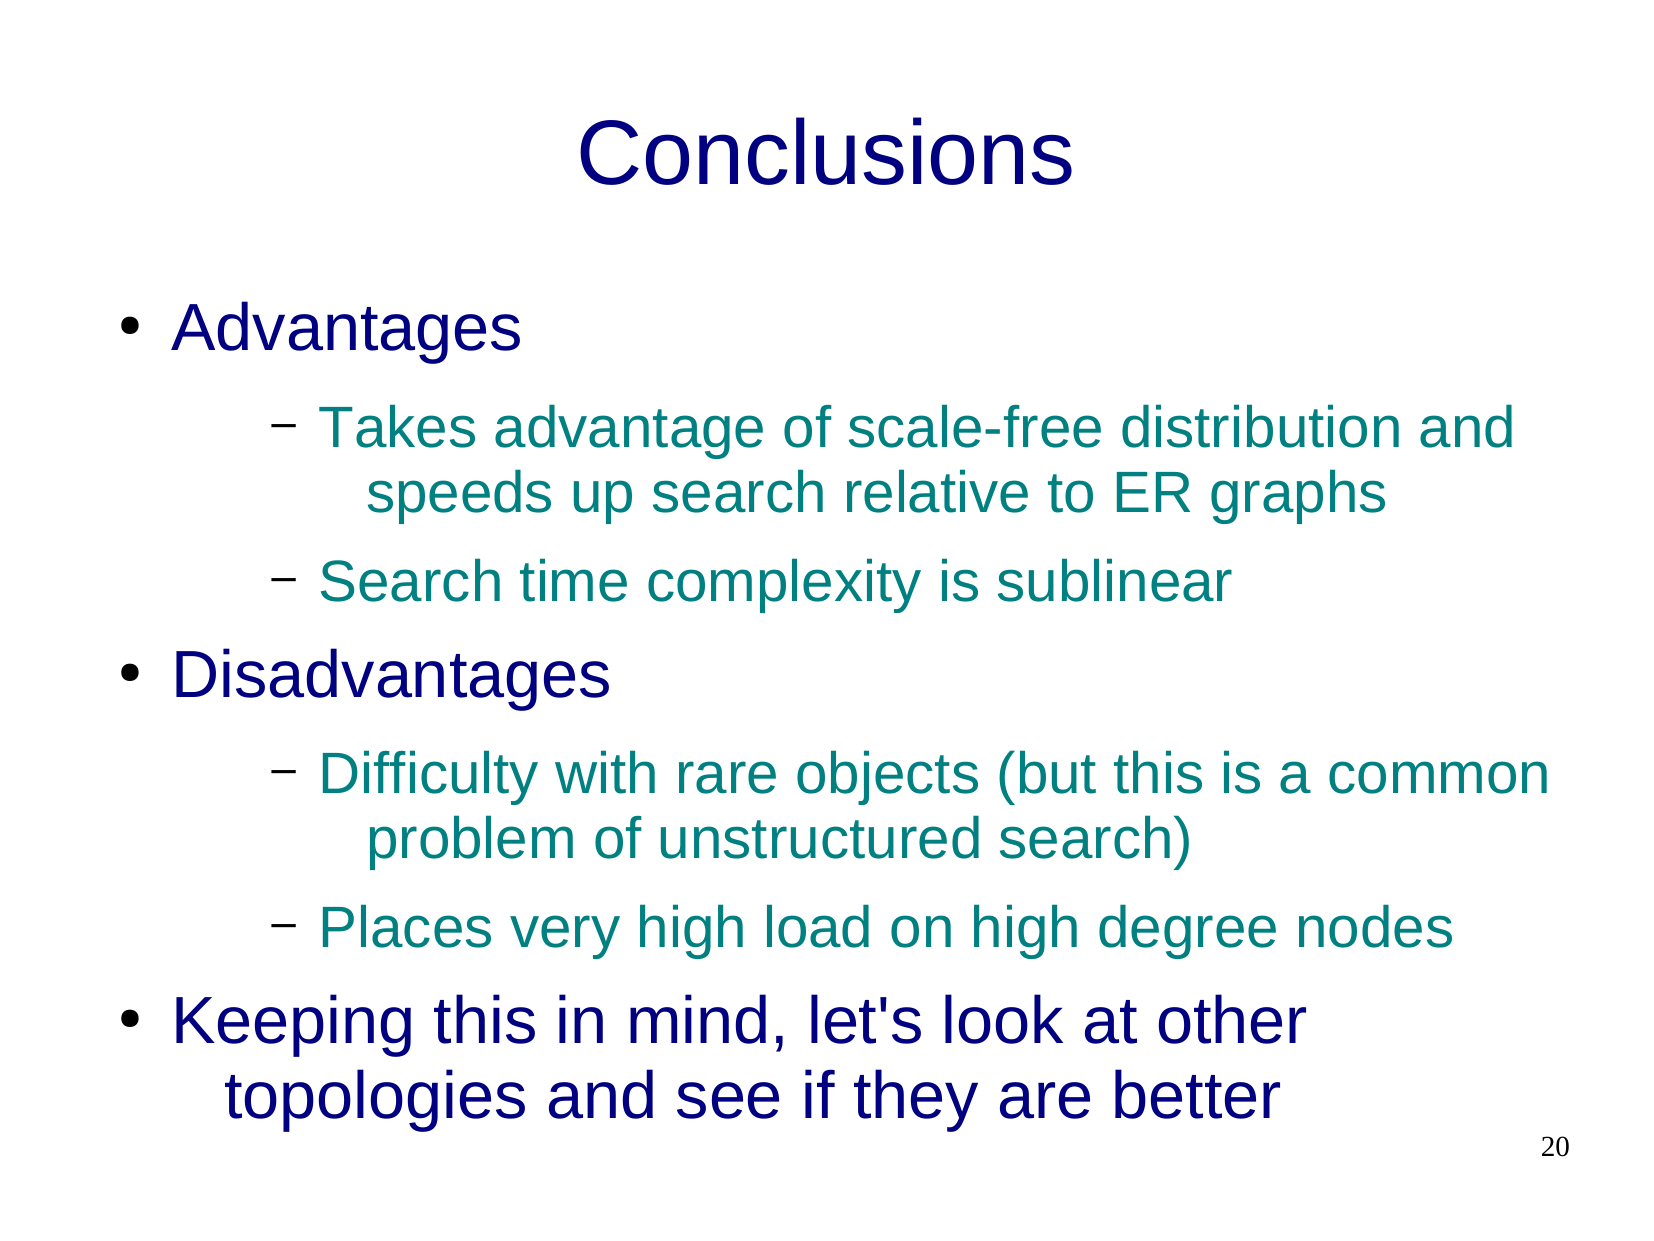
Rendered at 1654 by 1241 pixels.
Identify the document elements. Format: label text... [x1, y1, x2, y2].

list Advantages Takes advantage of scale-free distribution and speeds up search relative to ER graphs Search time complexity is sublinear Disadvantages Difficulty with rare objects (but this is a common problem of unstructured search) Places very high load on high degree nodes Keeping this in mind, let's look at other topologies and see if they are better [82, 290, 1571, 1134]
title Conclusions [82, 49, 1571, 257]
